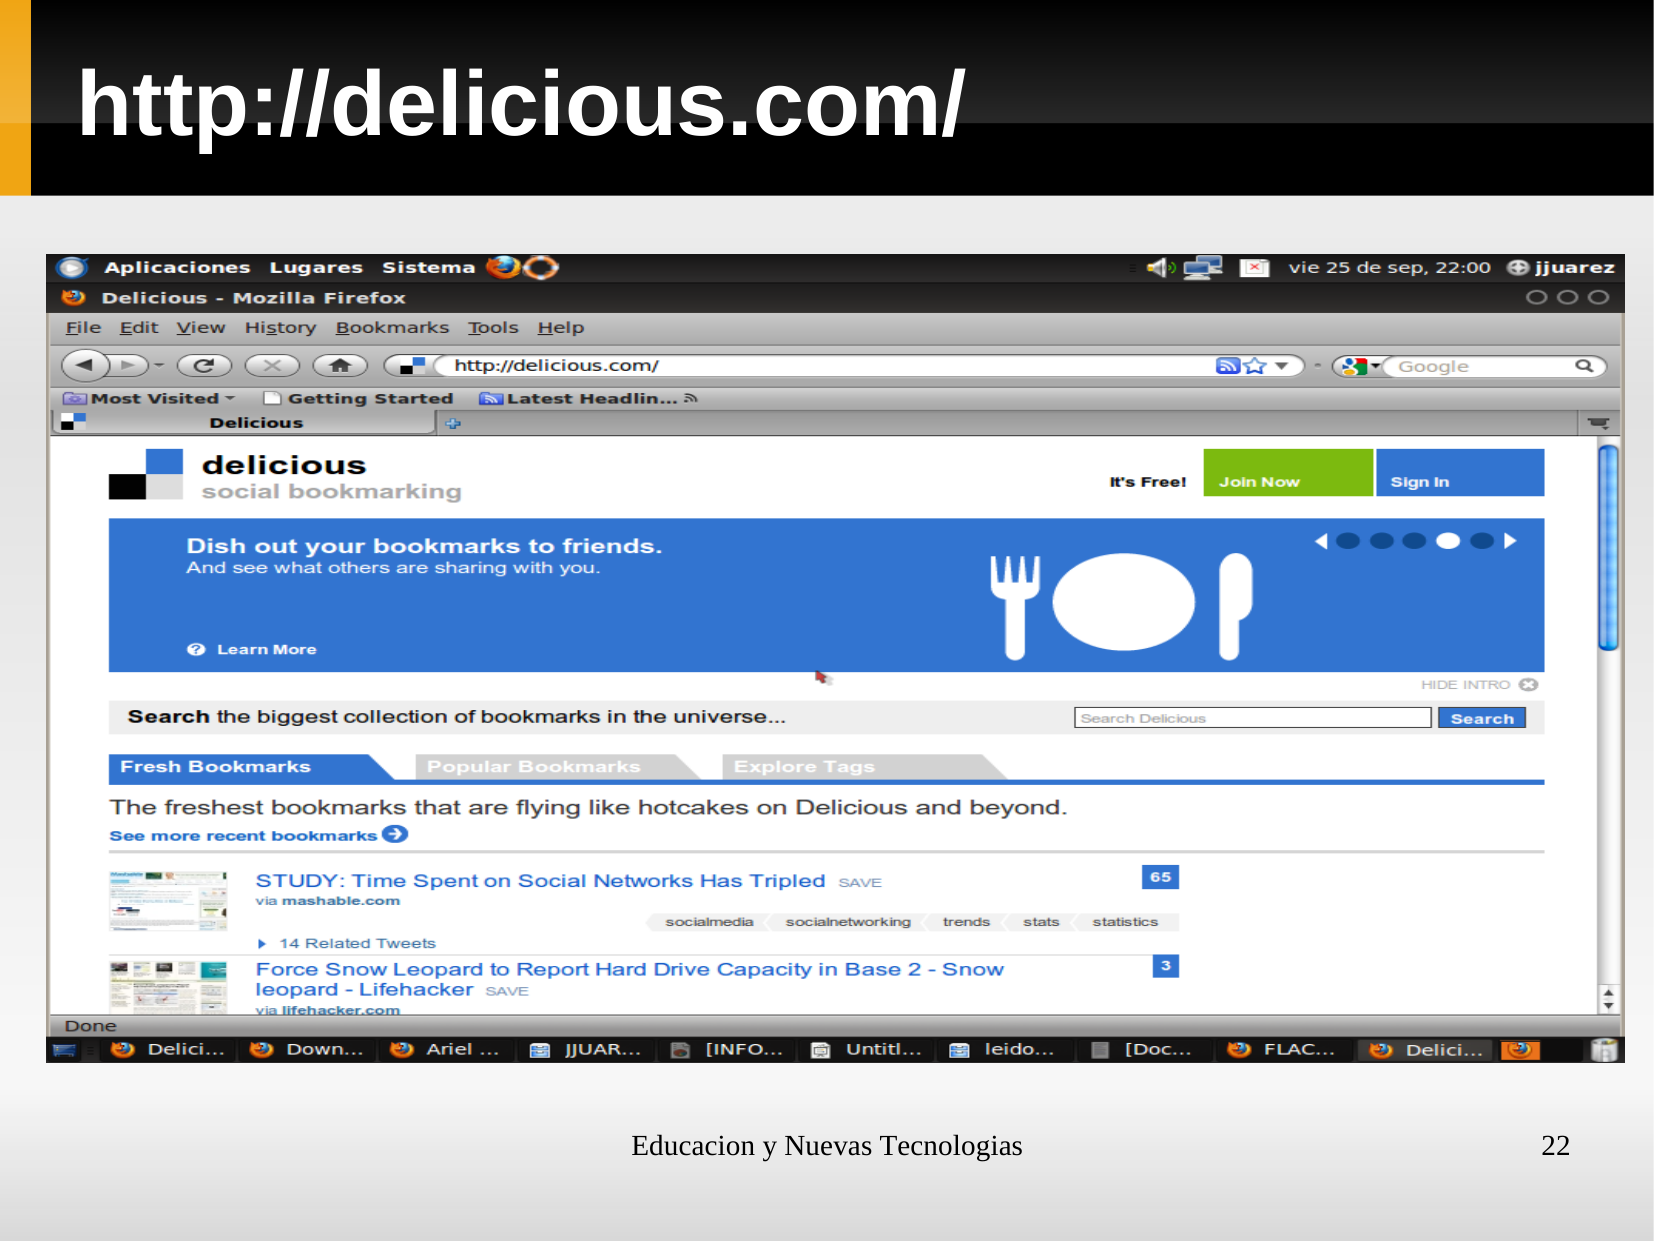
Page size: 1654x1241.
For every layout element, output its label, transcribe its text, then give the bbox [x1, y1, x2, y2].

picture [0, 0, 1654, 1241]
title http://delicious.com/ [76, 0, 1565, 208]
